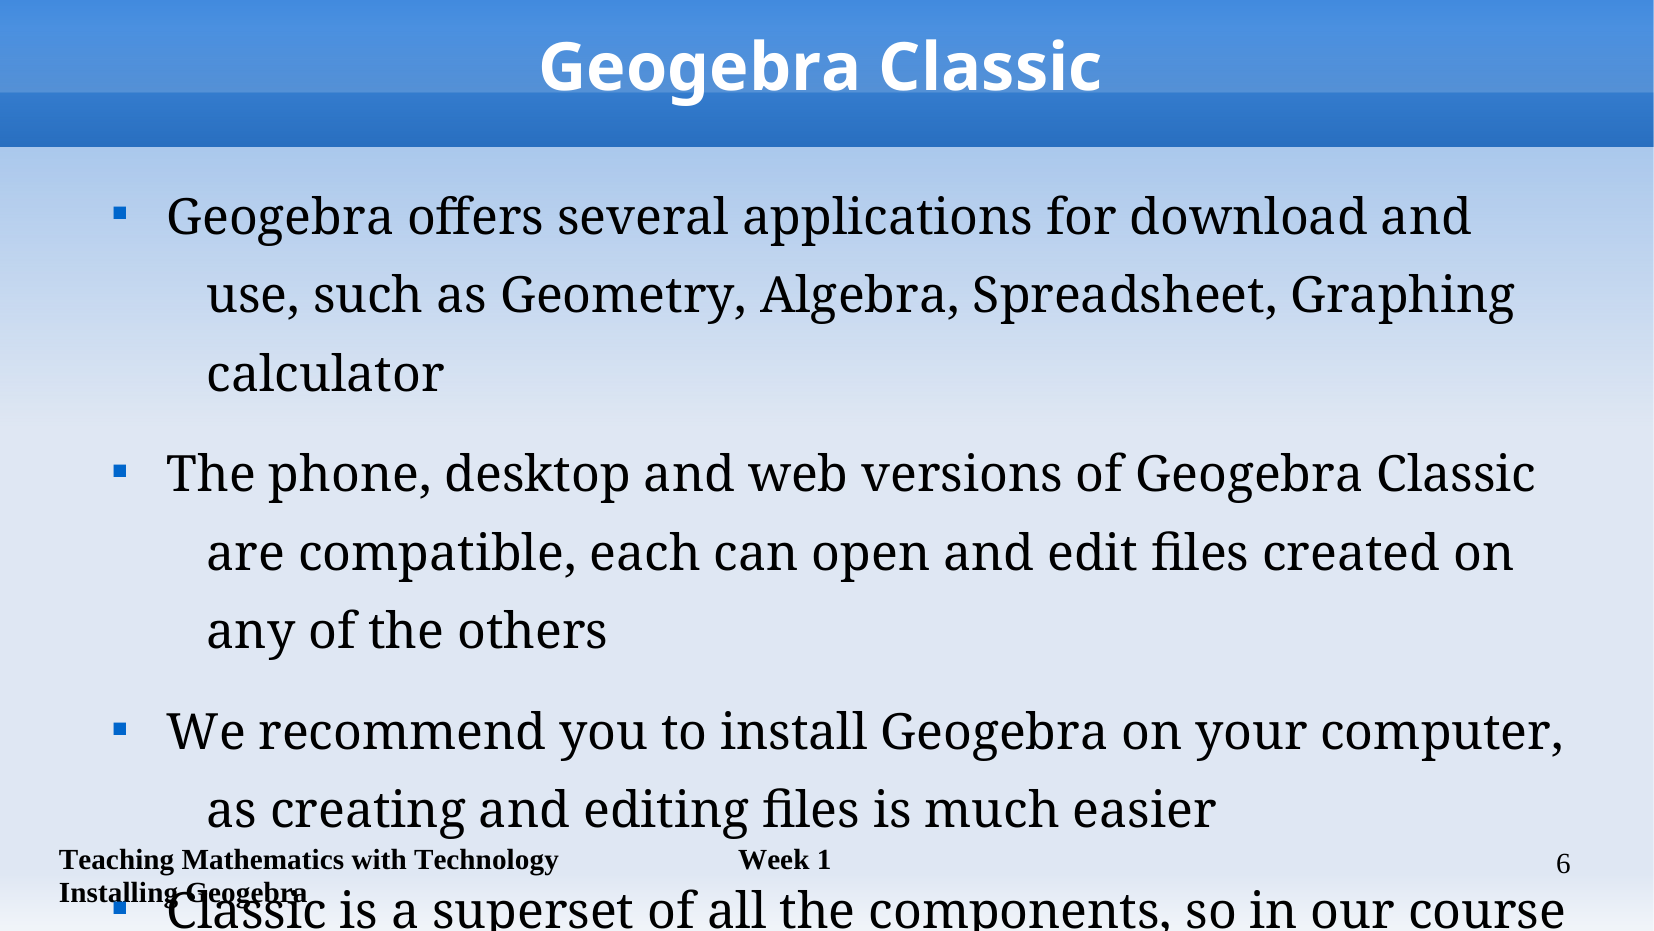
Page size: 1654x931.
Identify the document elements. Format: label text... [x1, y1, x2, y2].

title Geogebra Classic [76, 0, 1565, 143]
list Geogebra offers several applications for download and use, such as Geometry, Algebra, Spreadsheet, Graphing calculator The phone, desktop and web versions of Geogebra Classic are compatible, each can open and edit files created on any of the others We recommend you to install Geogebra on your computer, as creating and editing files is much easier Classic is a superset of all the components, so in our course we will use Geogebra classic version 5 [82, 170, 1571, 785]
picture [0, 0, 1654, 931]
picture [496, 904, 509, 925]
picture [979, 904, 992, 925]
